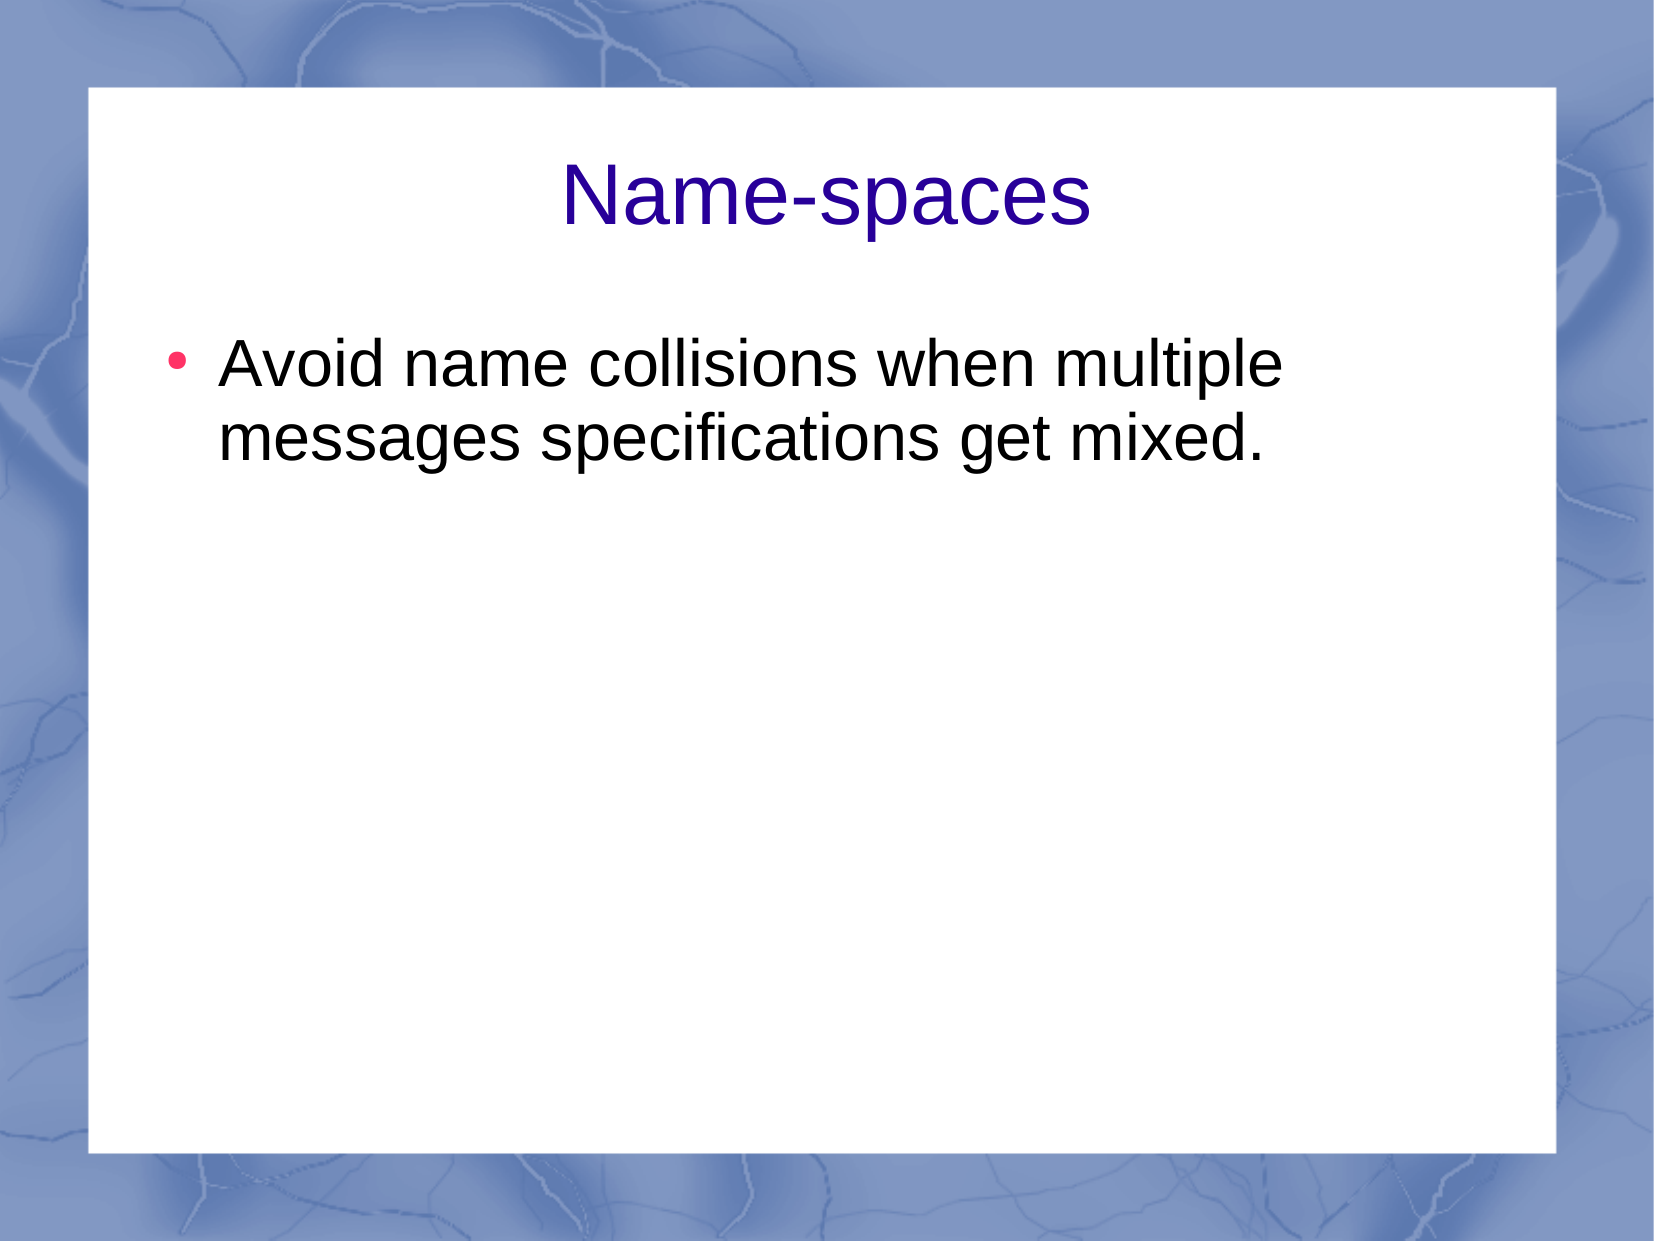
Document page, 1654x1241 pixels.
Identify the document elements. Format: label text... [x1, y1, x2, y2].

picture [0, 0, 1654, 1241]
list Avoid name collisions when multiple messages specifications get mixed. [147, 325, 1506, 1232]
title Name-spaces [118, 90, 1536, 298]
